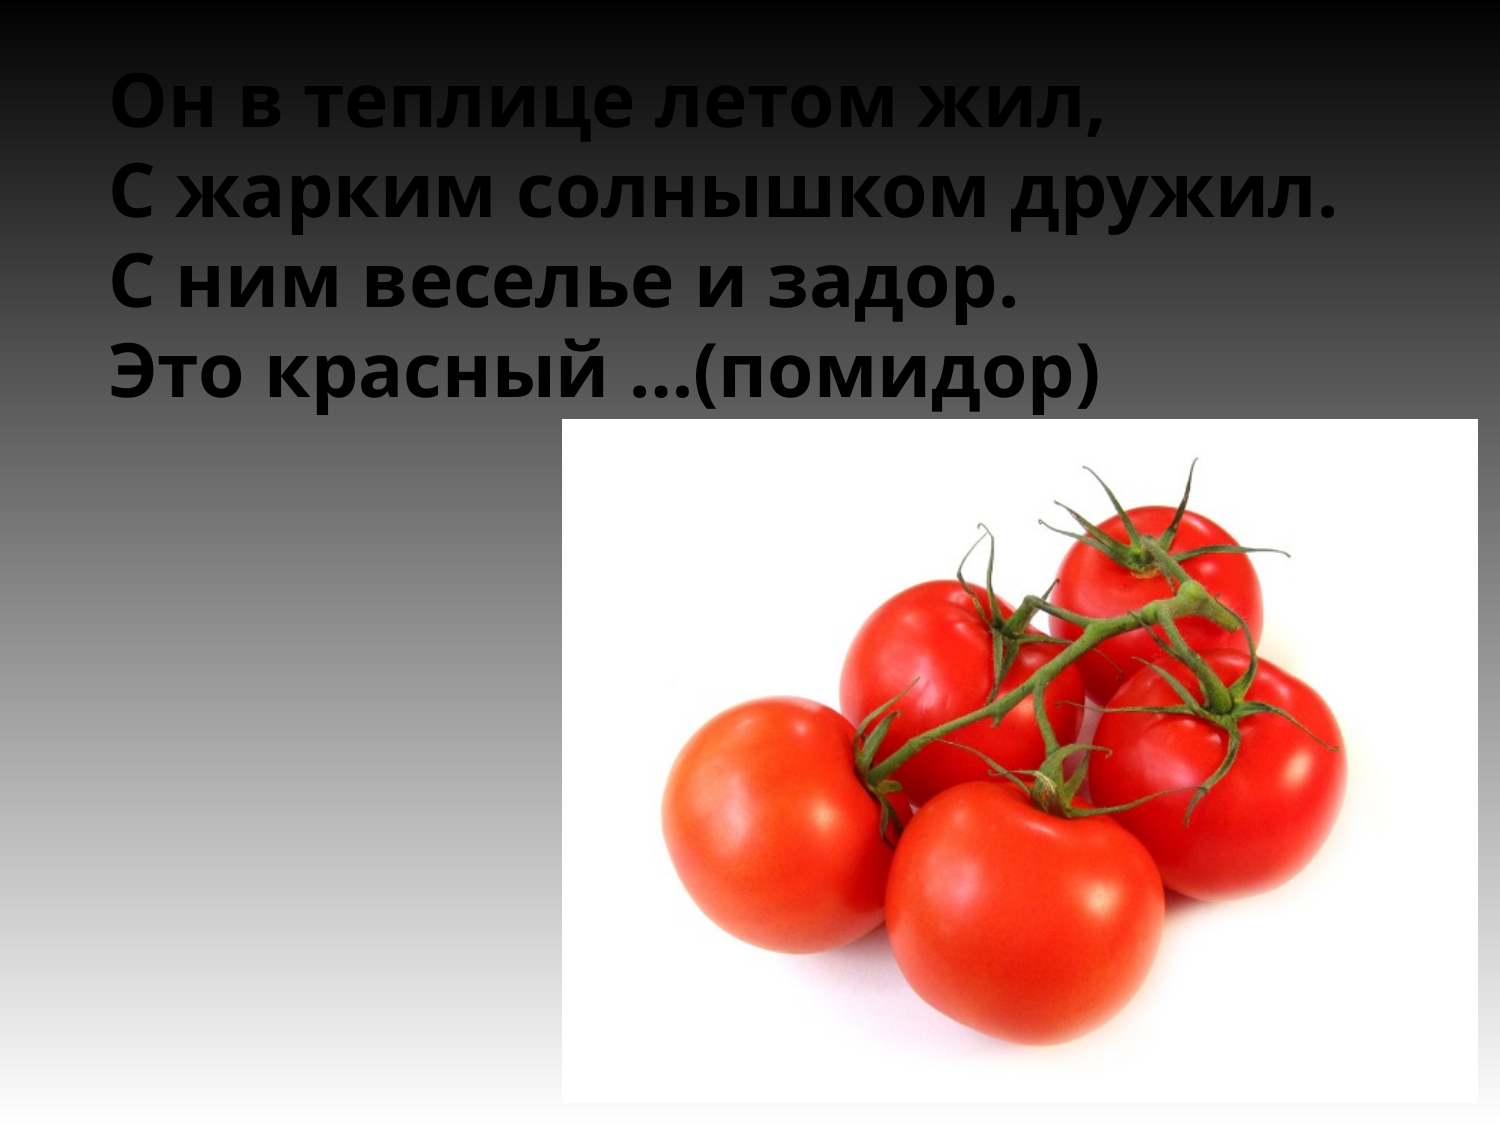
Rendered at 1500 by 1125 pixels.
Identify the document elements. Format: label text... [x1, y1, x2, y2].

picture [562, 419, 1478, 1103]
text_box Он в теплице летом жил, С жарким солнышком дружил. С ним веселье и задор. Это красный …(помидор) [93, 45, 1380, 420]
